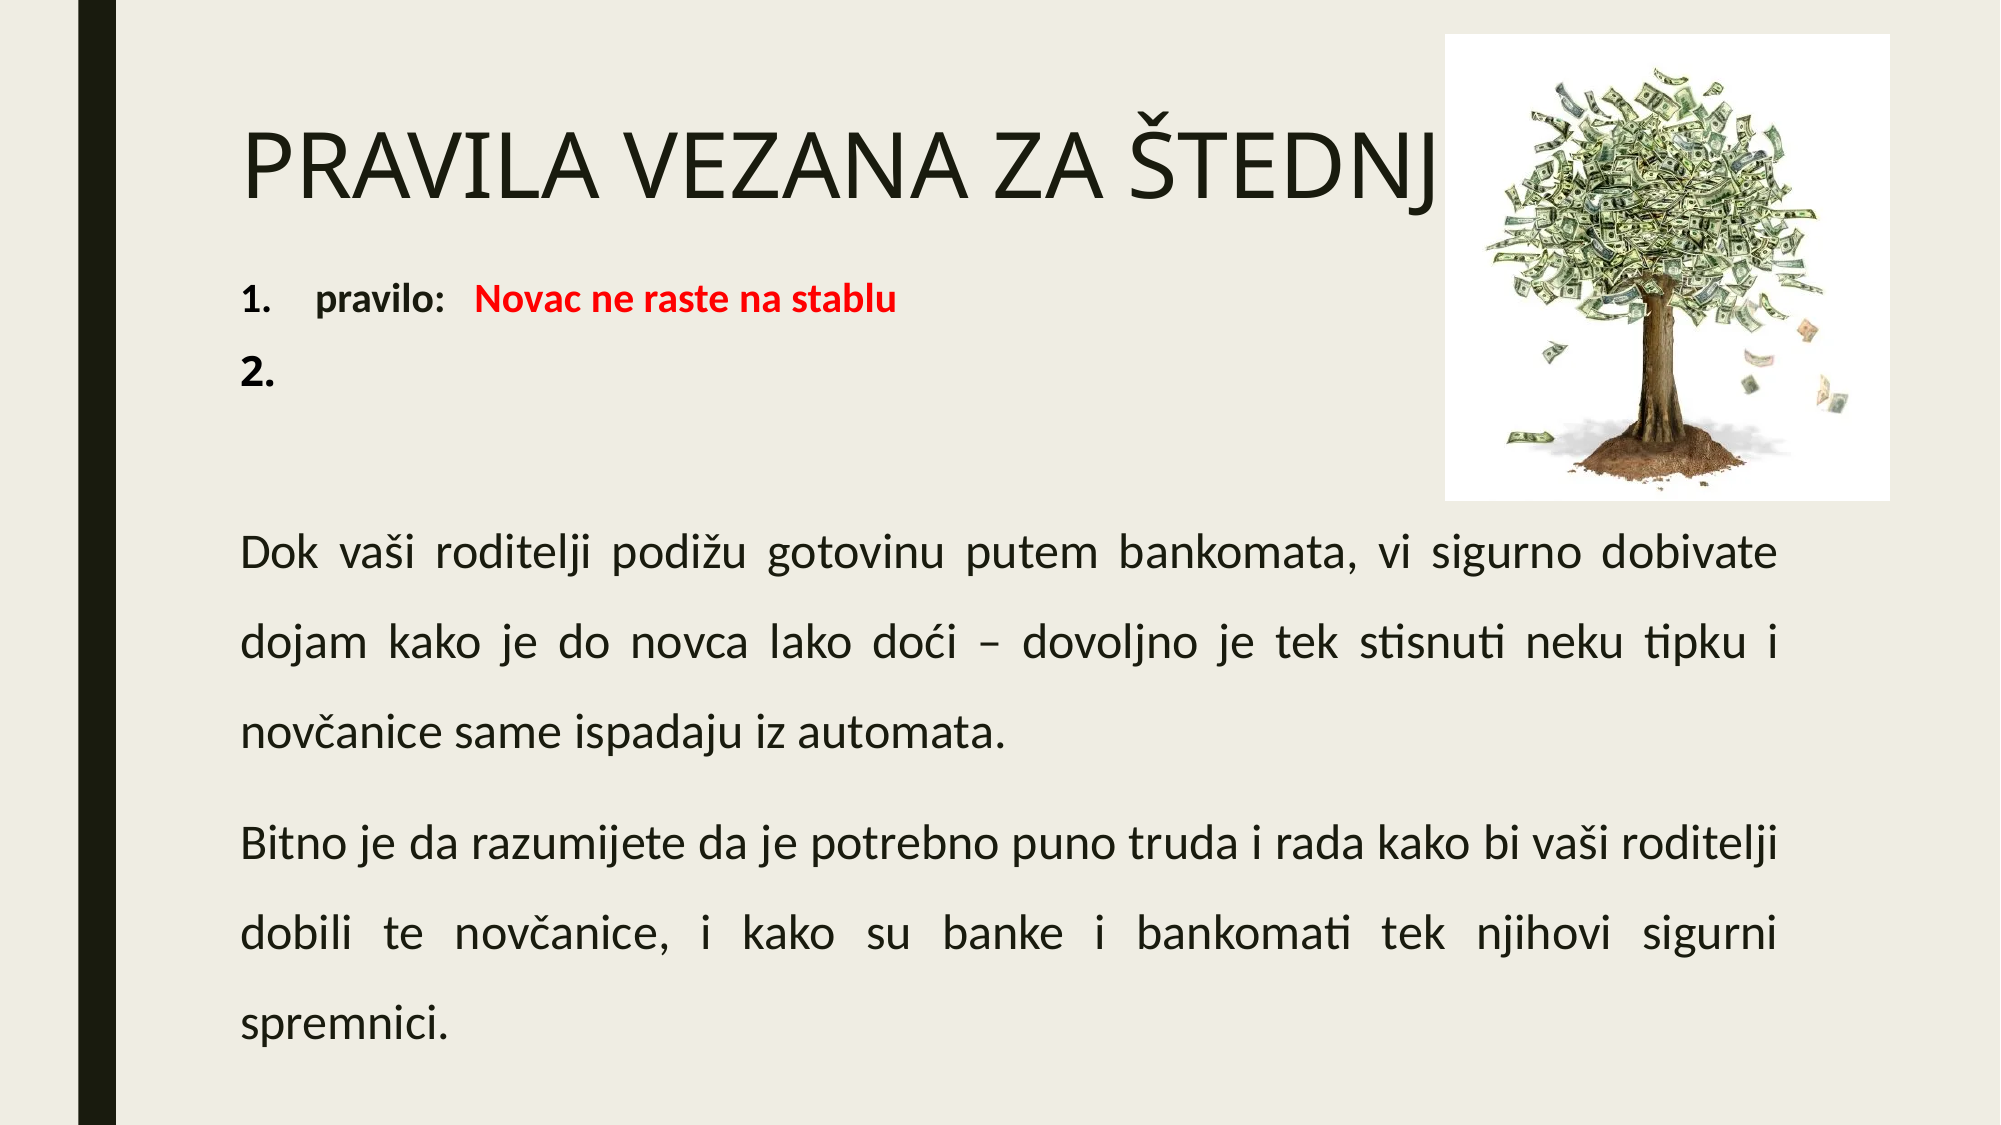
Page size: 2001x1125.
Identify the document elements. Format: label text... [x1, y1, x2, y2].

picture [1445, 34, 1890, 501]
list pravilo: Novac ne raste na stablu Dok vaši roditelji podižu gotovinu putem bankomata, vi sigurno dobivate dojam kako je do novca lako doći – dovoljno je tek stisnuti neku tipku i novčanice same ispadaju iz automata. Bitno je da razumijete da je potrebno puno truda i rada kako bi vaši roditelji dobili te novčanice, i kako su banke i bankomati tek njihovi sigurni spremnici. [225, 267, 1801, 1079]
title PRAVILA VEZANA ZA ŠTEDNJU [225, 112, 1445, 267]
